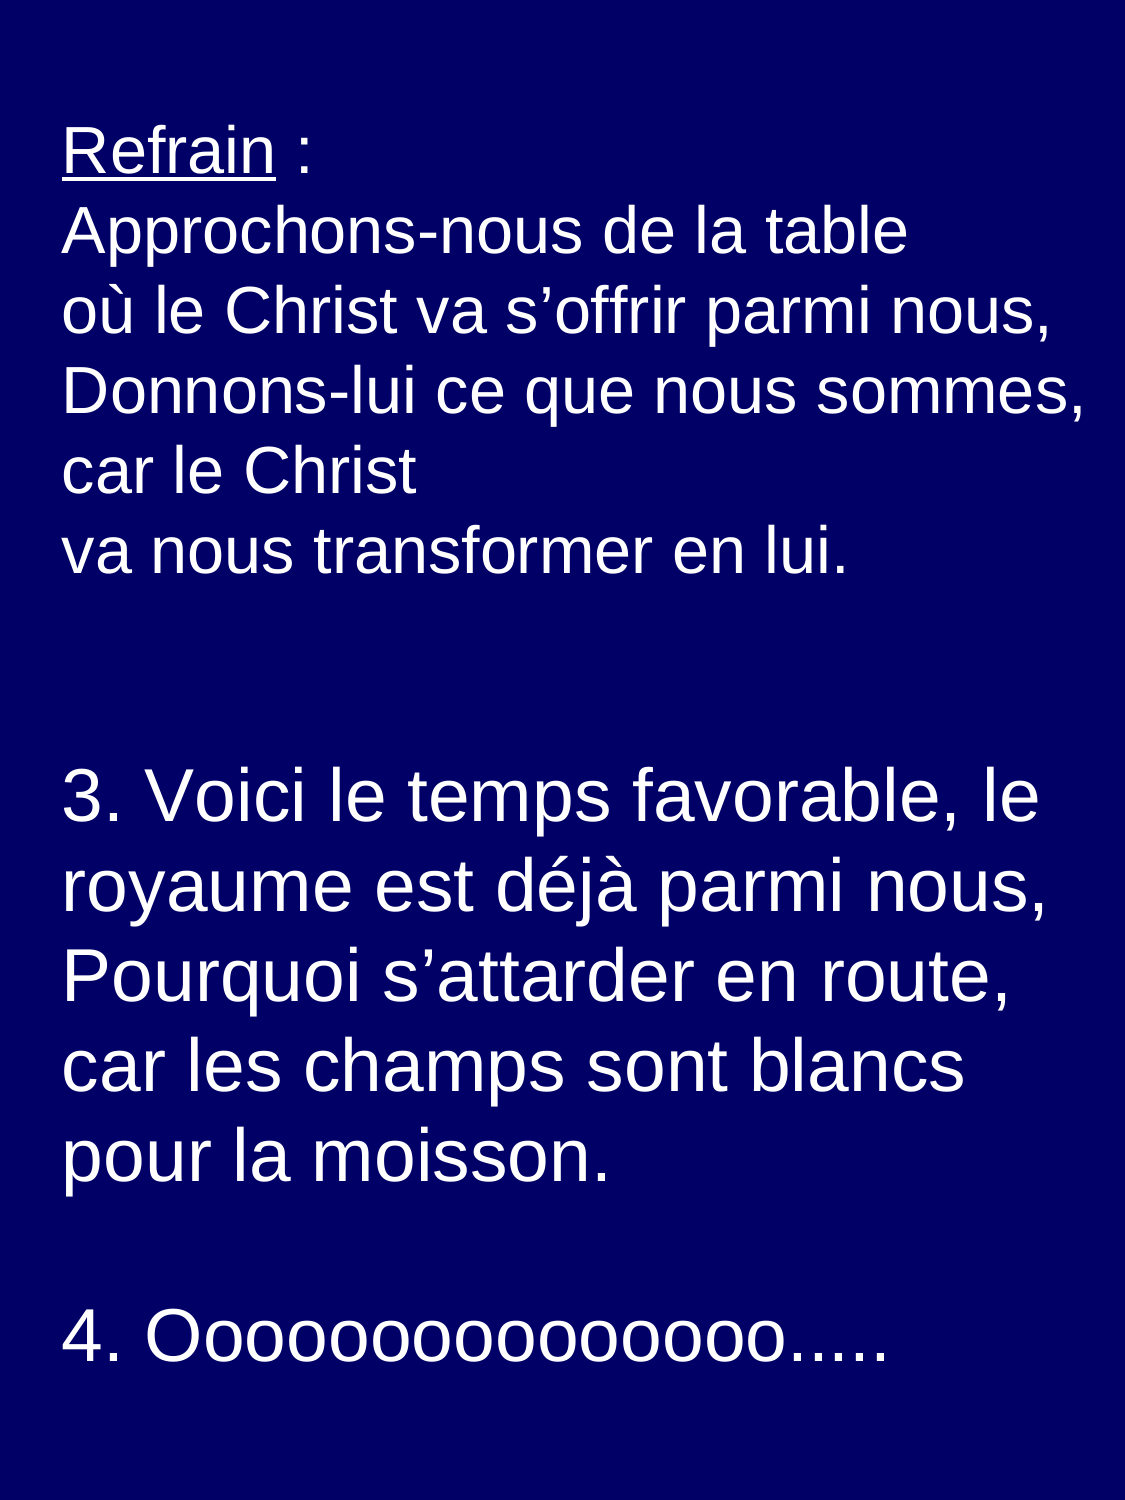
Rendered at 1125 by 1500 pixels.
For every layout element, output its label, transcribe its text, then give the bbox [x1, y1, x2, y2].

text_box Refrain : Approchons-nous de la table où le Christ va s’offrir parmi nous, Donnons-lui ce que nous sommes, car le Christ va nous transformer en lui. 3. Voici le temps favorable, le royaume est déjà parmi nous, Pourquoi s’attarder en route, car les champs sont blancs pour la moisson. 4. Ooooooooooooooo..... [47, 0, 1125, 1418]
